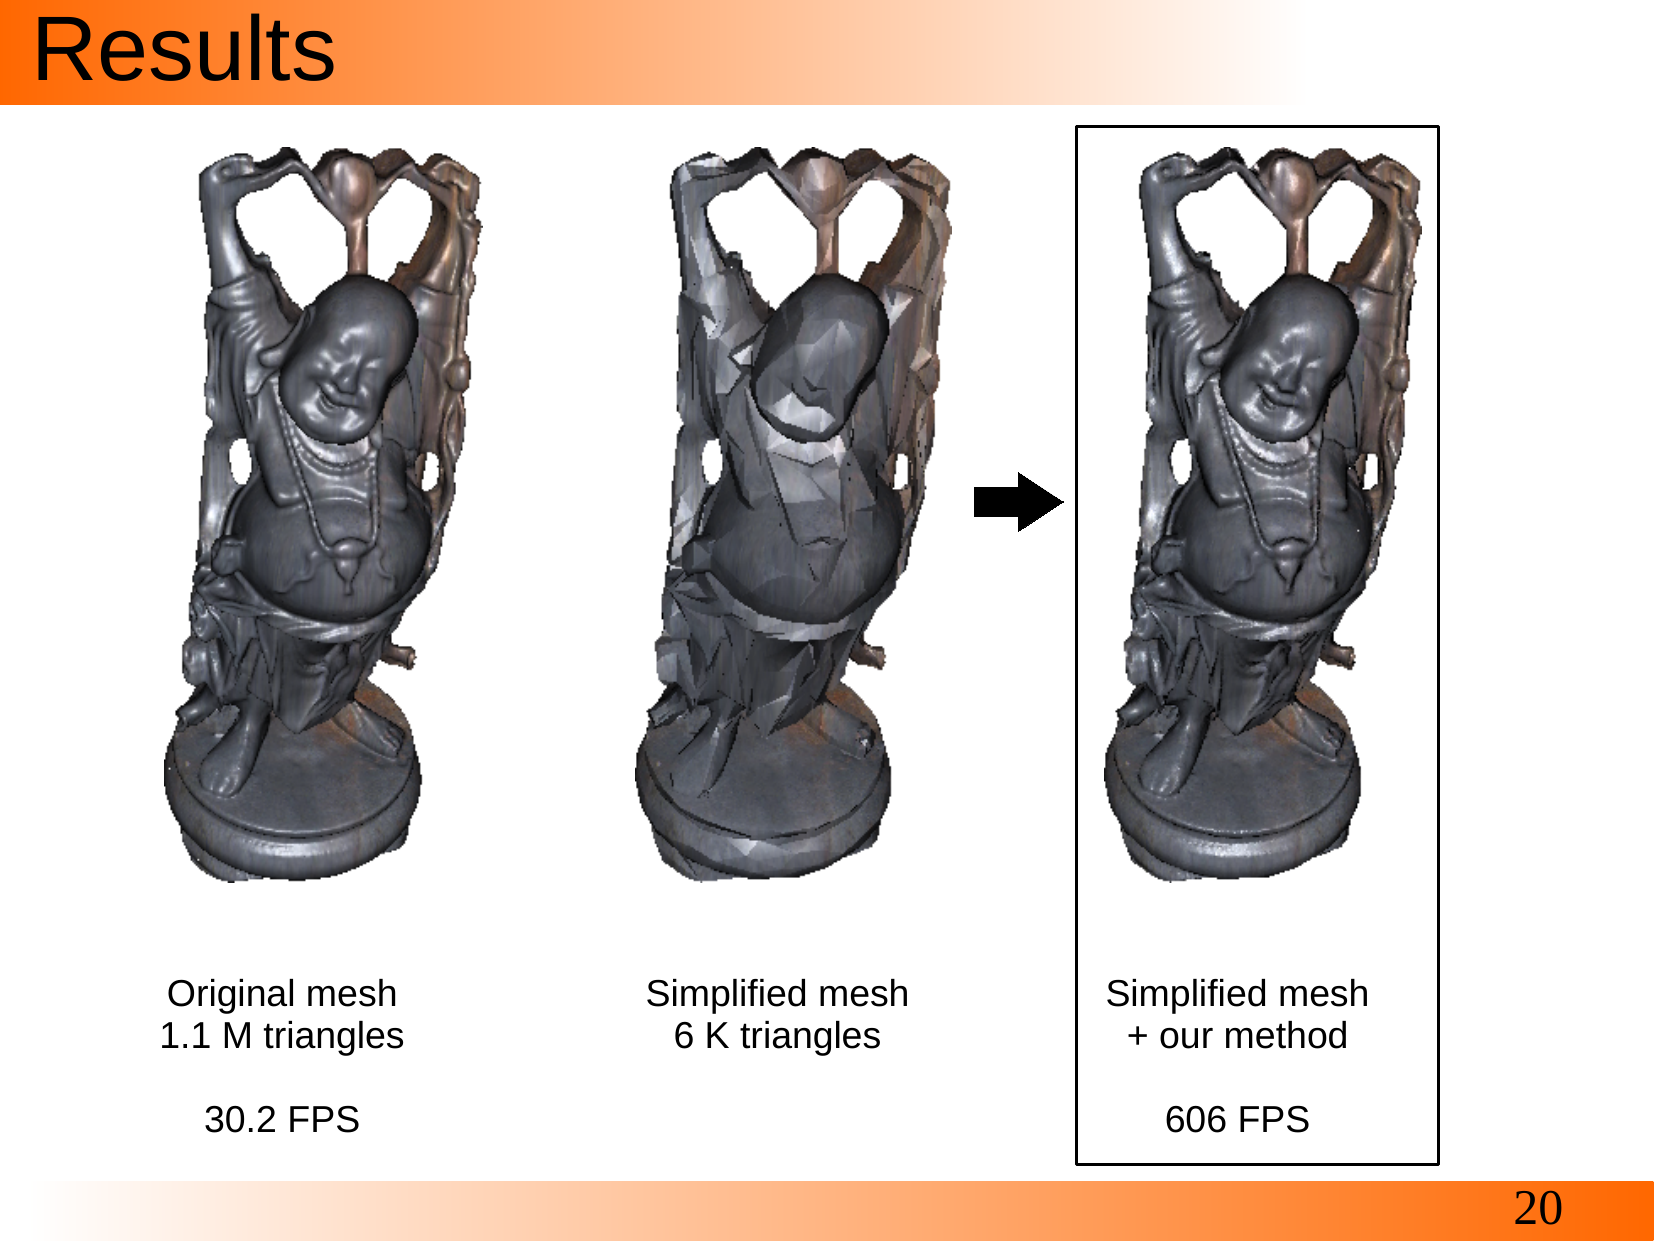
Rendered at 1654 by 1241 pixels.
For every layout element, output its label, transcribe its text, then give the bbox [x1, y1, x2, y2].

text_box Original mesh 1.1 M triangles 30.2 FPS [159, 972, 405, 1141]
picture [1104, 147, 1422, 883]
picture [635, 147, 952, 883]
text_box Simplified mesh + our method 606 FPS [1105, 972, 1370, 1141]
picture [164, 147, 483, 883]
title Results [31, 0, 1423, 101]
text_box Simplified mesh 6 K triangles [645, 972, 910, 1057]
text_box [974, 472, 1064, 532]
